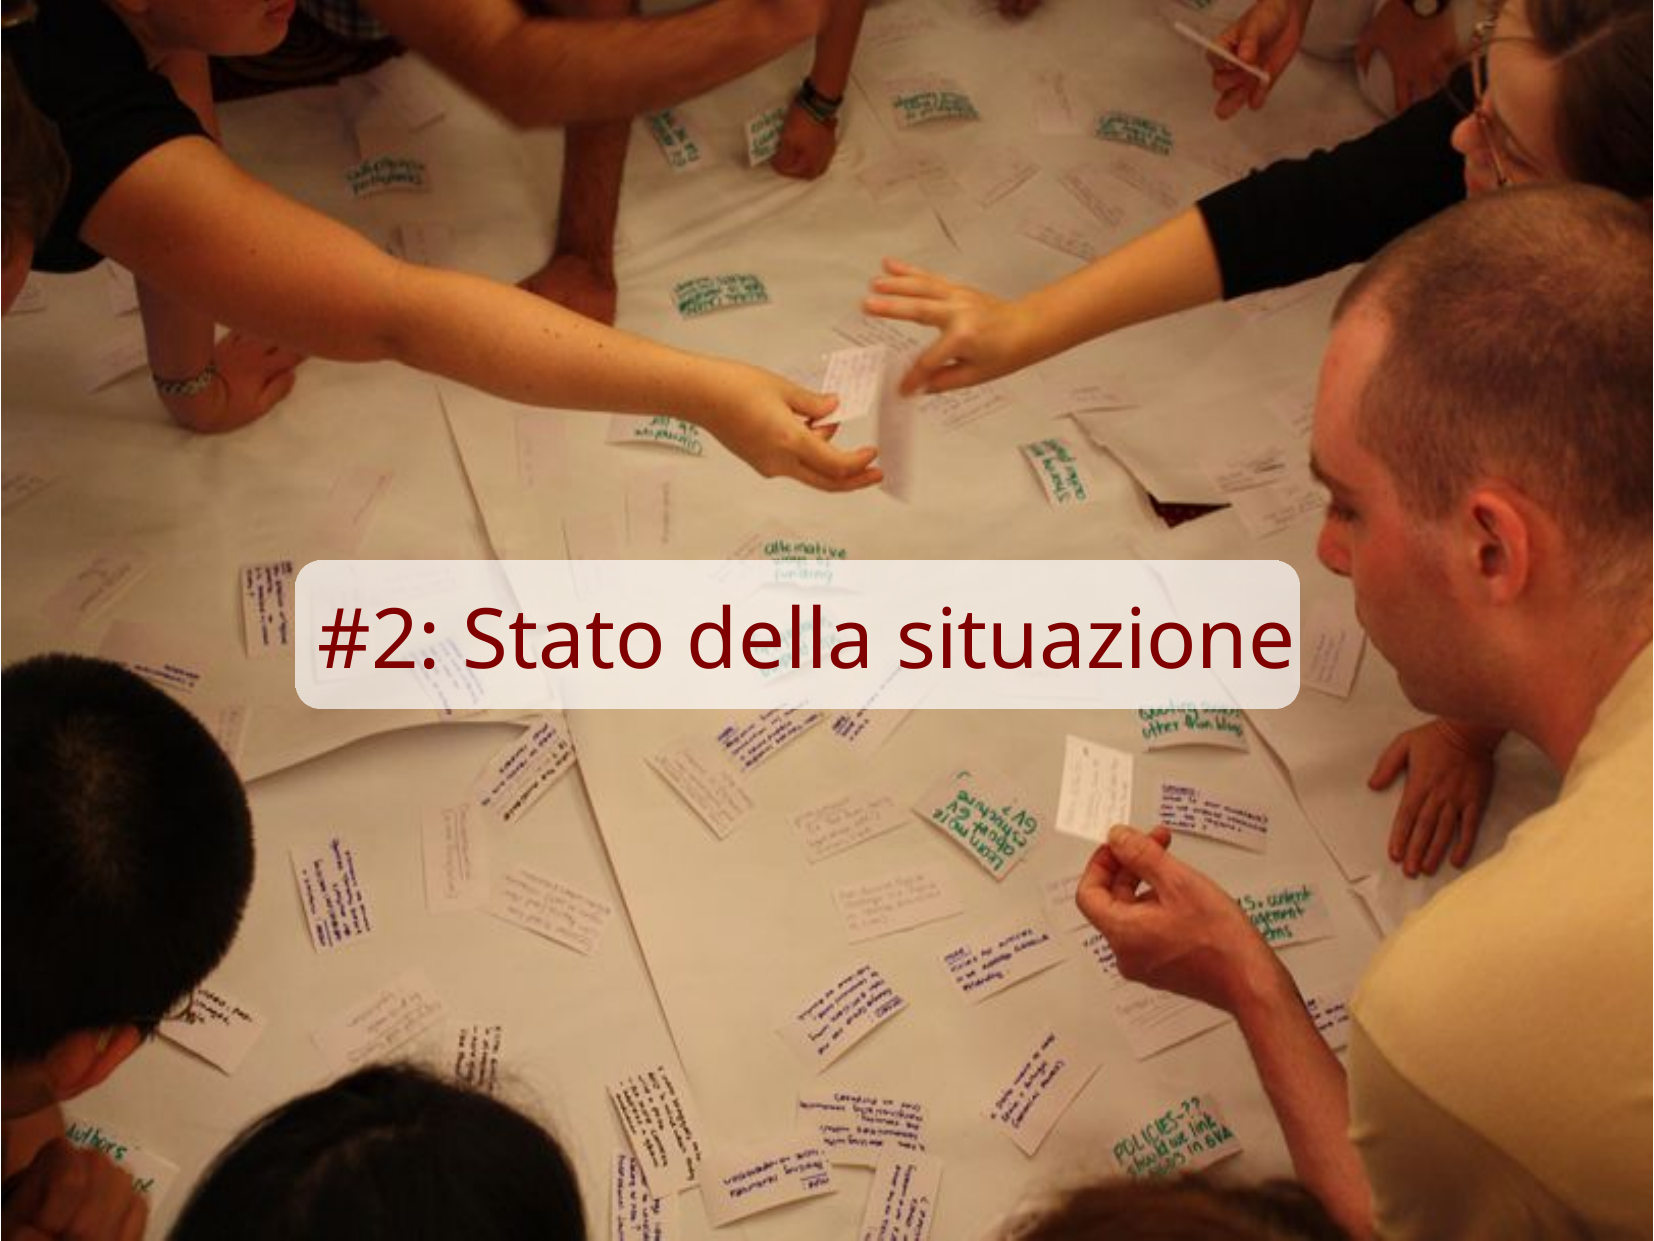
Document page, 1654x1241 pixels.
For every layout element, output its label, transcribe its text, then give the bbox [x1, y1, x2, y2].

picture [1, 0, 1653, 1241]
text_box #2: Stato della situazione [295, 560, 1300, 709]
